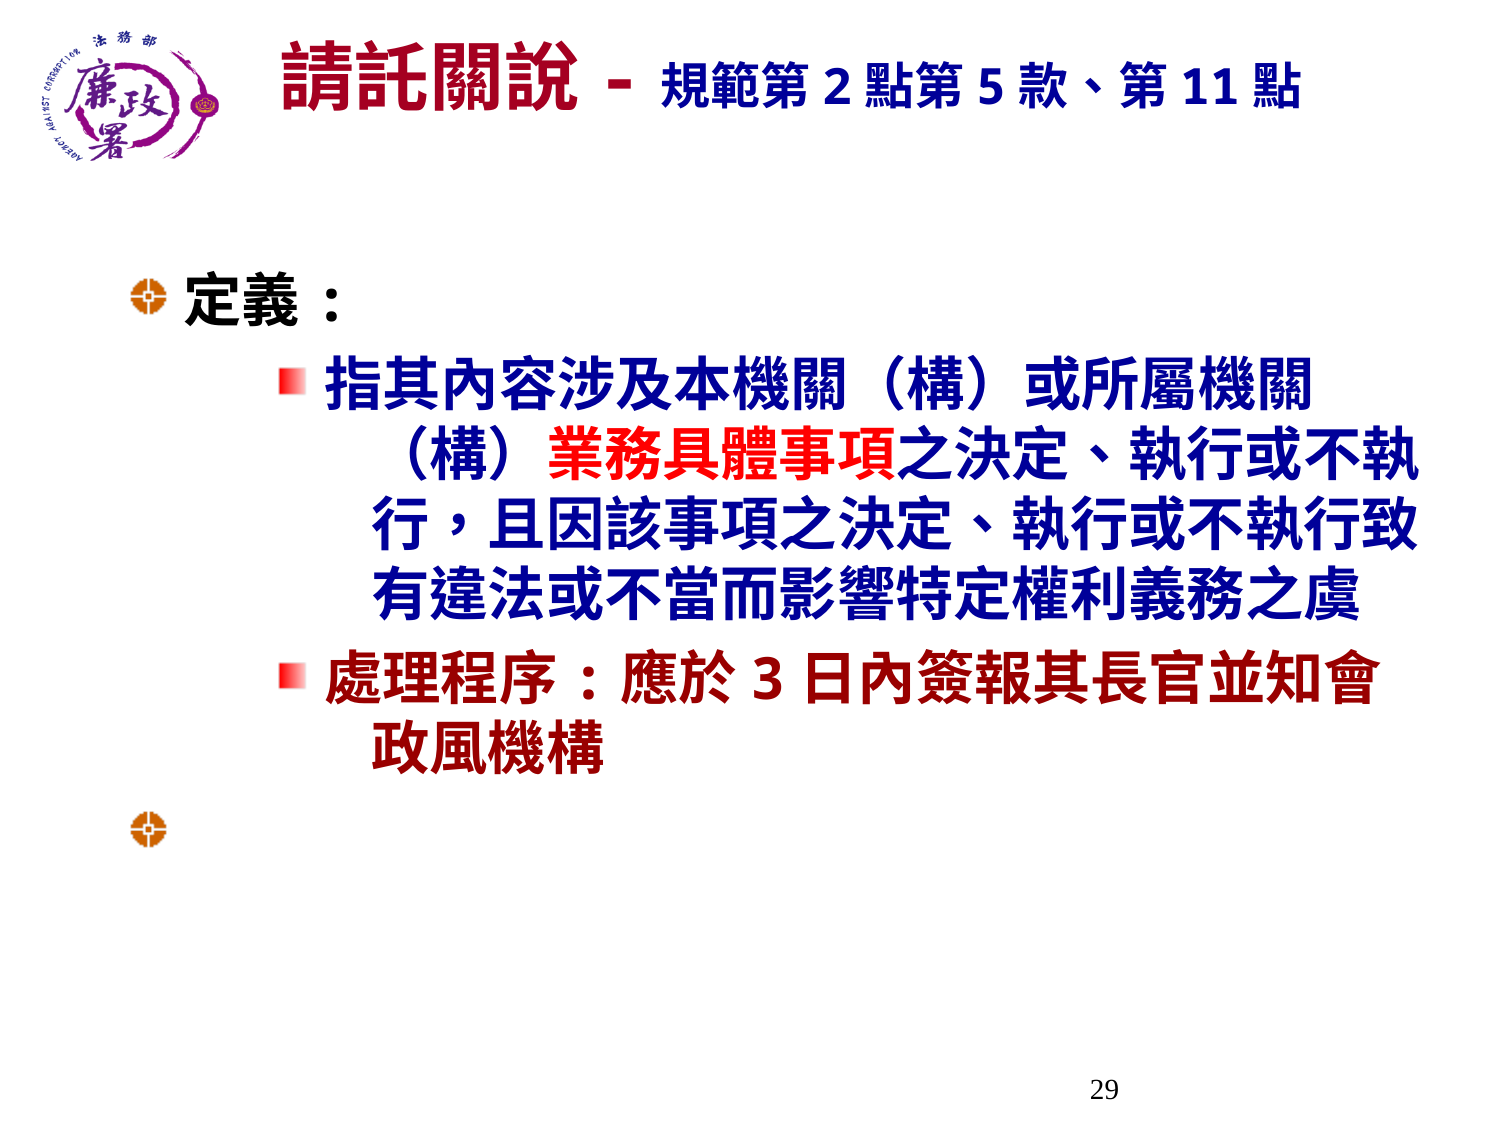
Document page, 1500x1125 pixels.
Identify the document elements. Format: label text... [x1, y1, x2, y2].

text_box [1074, 1037, 1388, 1113]
text_box 請託關說-規範第2點第5款、第11點 [206, 30, 1377, 209]
list 定義: 指其內容涉及本機關（構）或所屬機關（構）業務具體事項之決定、執行或不執行，且因該事項之決定、執行或不執行致有違法或不當而影響特定權利義務之虞 處理程序:應於3日內簽報其長官並知會政風機構 [112, 255, 1436, 1028]
